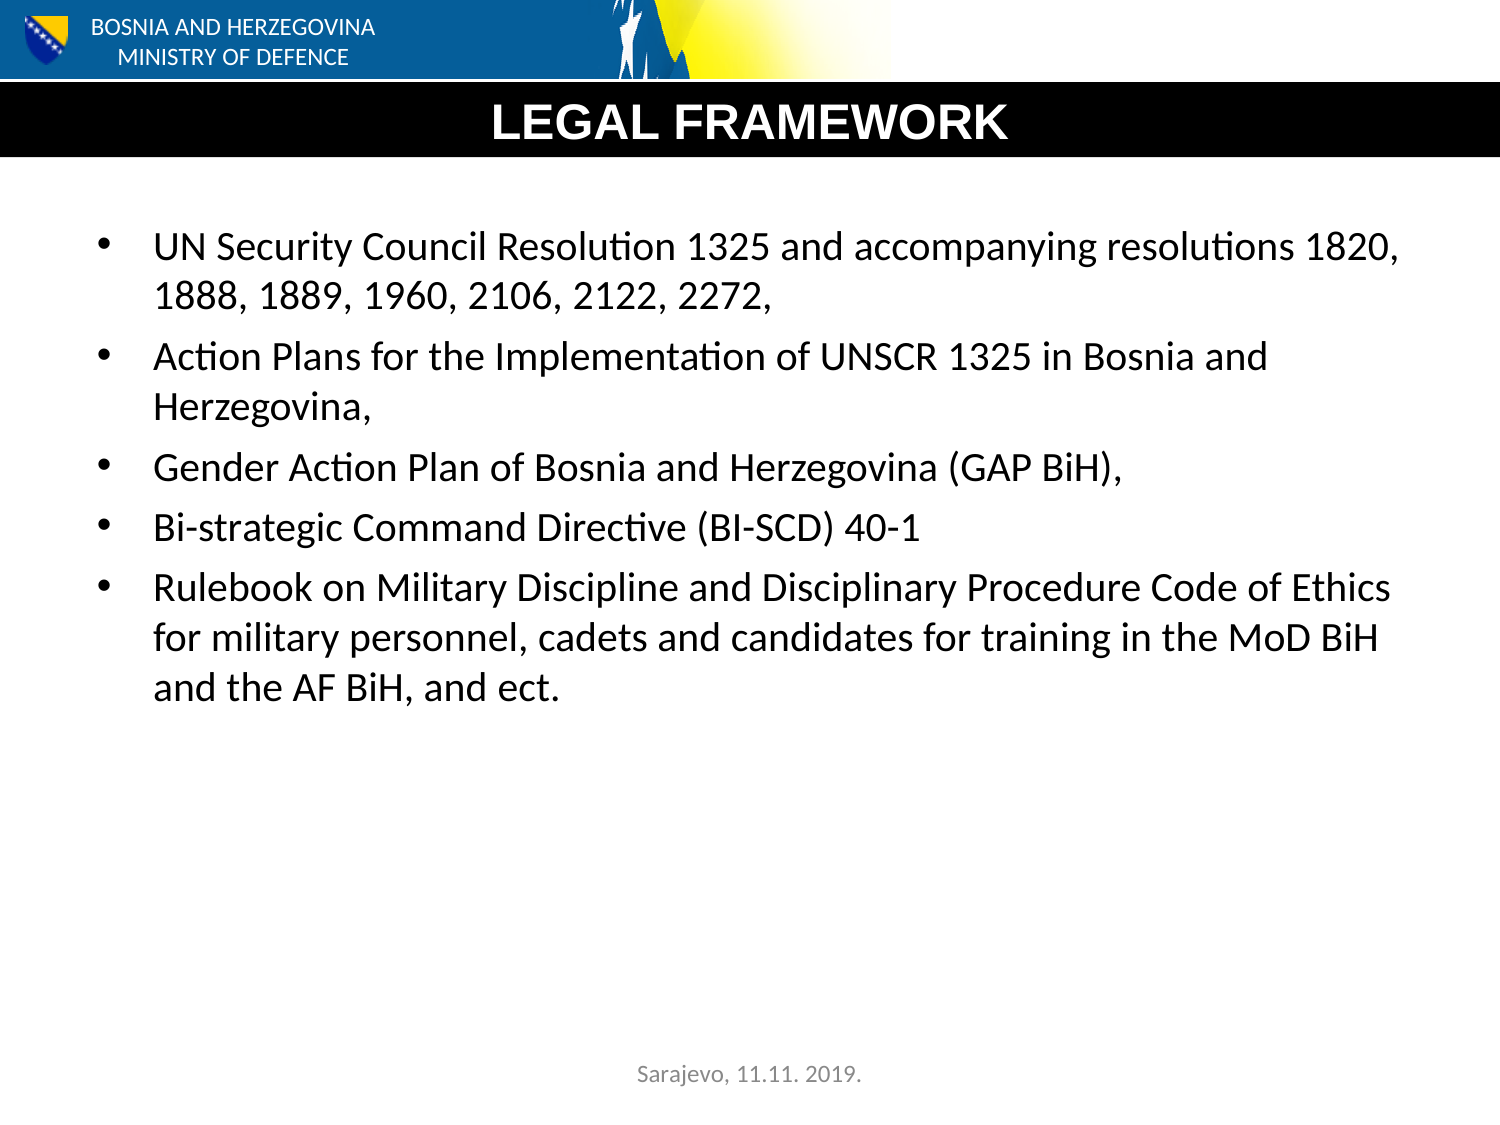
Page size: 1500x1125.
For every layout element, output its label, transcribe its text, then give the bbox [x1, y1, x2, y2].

title LEGAL FRAMEWORK [0, 82, 1500, 158]
list UN Security Council Resolution 1325 and accompanying resolutions 1820, 1888, 1889, 1960, 2106, 2122, 2272, Action Plans for the Implementation of UNSCR 1325 in Bosnia and Herzegovina, Gender Action Plan of Bosnia and Herzegovina (GAP BiH), Bi-strategic Command Directive (BI-SCD) 40-1 Rulebook on Military Discipline and Disciplinary Procedure Code of Ethics for military personnel, cadets and candidates for training in the MoD BiH and the AF BiH, and ect. [81, 210, 1425, 1090]
picture [0, 0, 1500, 79]
text_box Sarajevo, 11.11. 2019. [512, 1042, 988, 1103]
